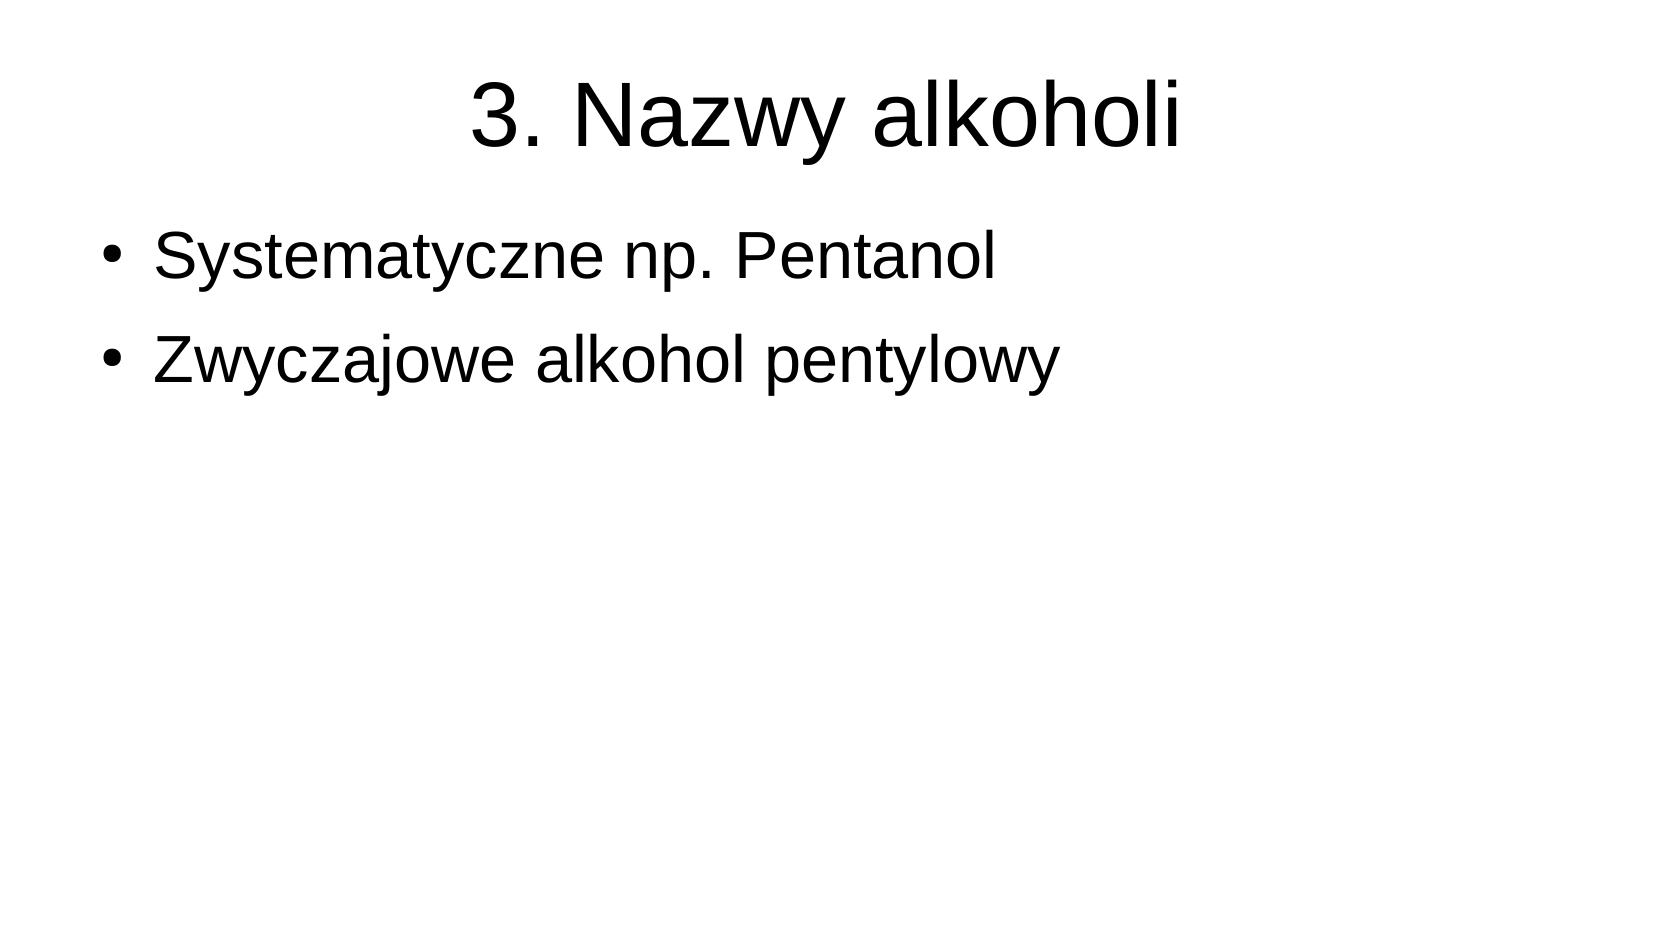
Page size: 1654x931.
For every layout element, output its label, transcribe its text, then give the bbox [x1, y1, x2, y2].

title 3. Nazwy alkoholi [82, 37, 1571, 193]
list Systematyczne np. Pentanol Zwyczajowe alkohol pentylowy [82, 217, 1571, 758]
